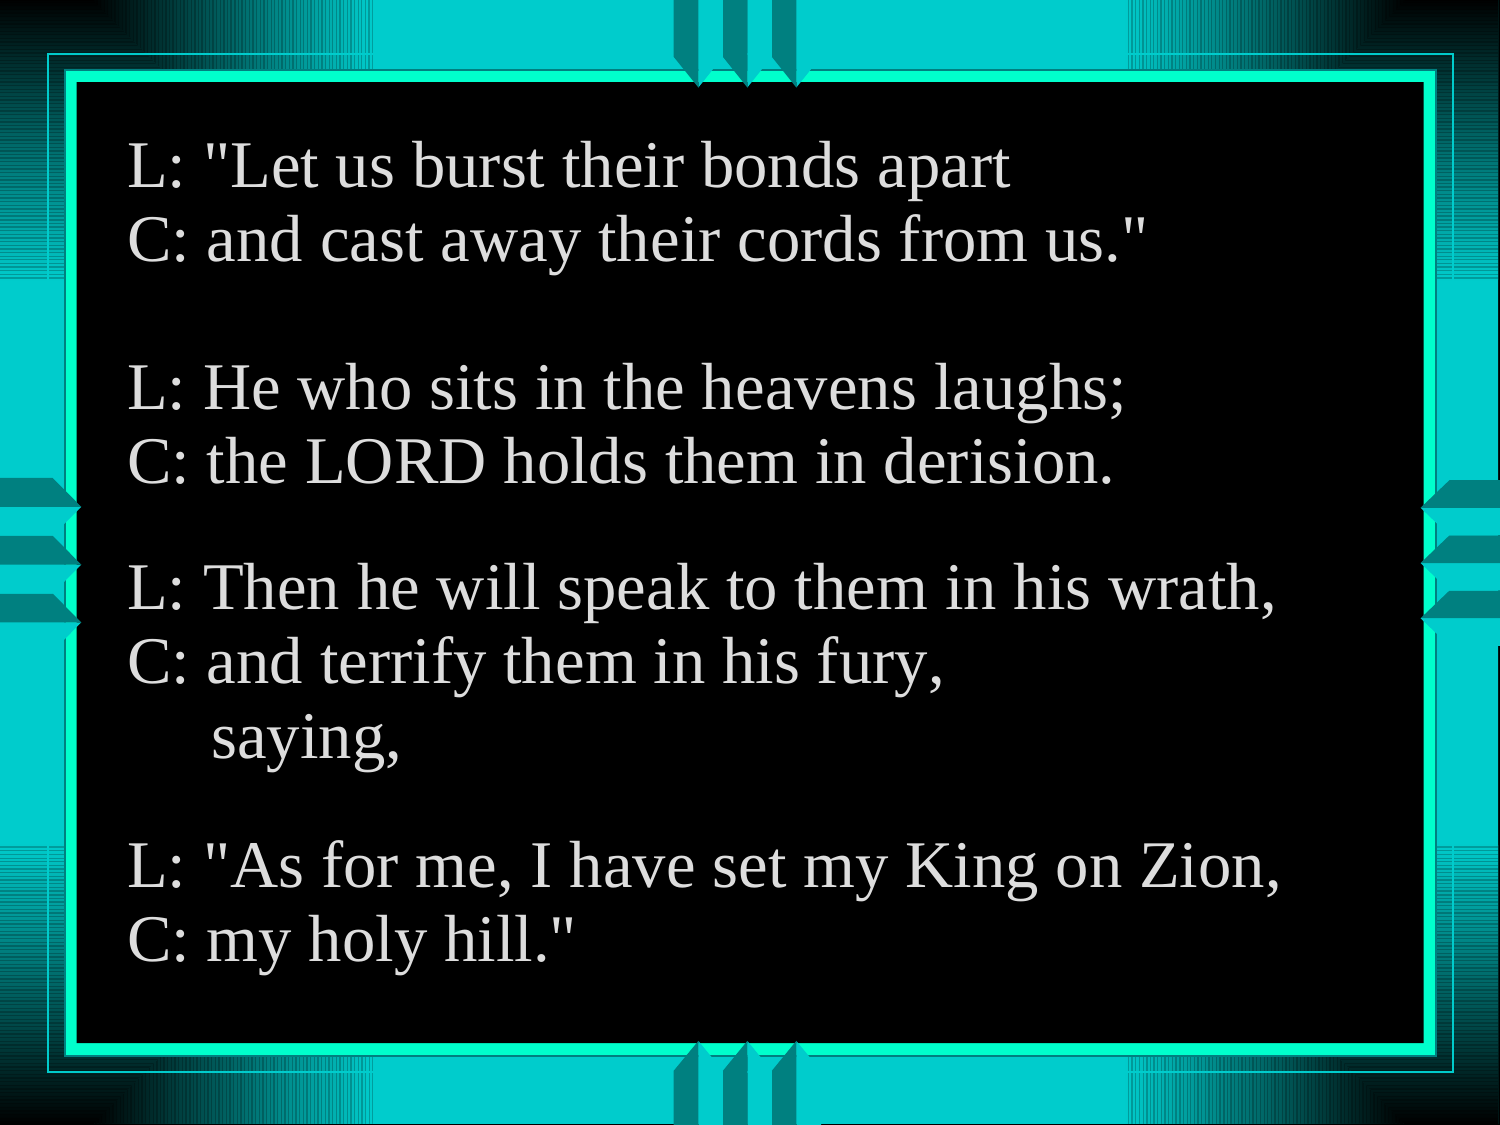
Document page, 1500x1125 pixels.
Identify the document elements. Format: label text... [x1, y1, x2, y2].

text_box L: "As for me, I have set my King on Zion, C: my holy hill." [112, 820, 1426, 991]
text_box L: "Let us burst their bonds apart C: and cast away their cords from us." [112, 120, 1426, 284]
text_box L: He who sits in the heavens laughs; C: the LORD holds them in derision. [112, 342, 1426, 512]
text_box L: Then he will speak to them in his wrath, C: and terrify them in his fury, saying, [112, 543, 1426, 781]
